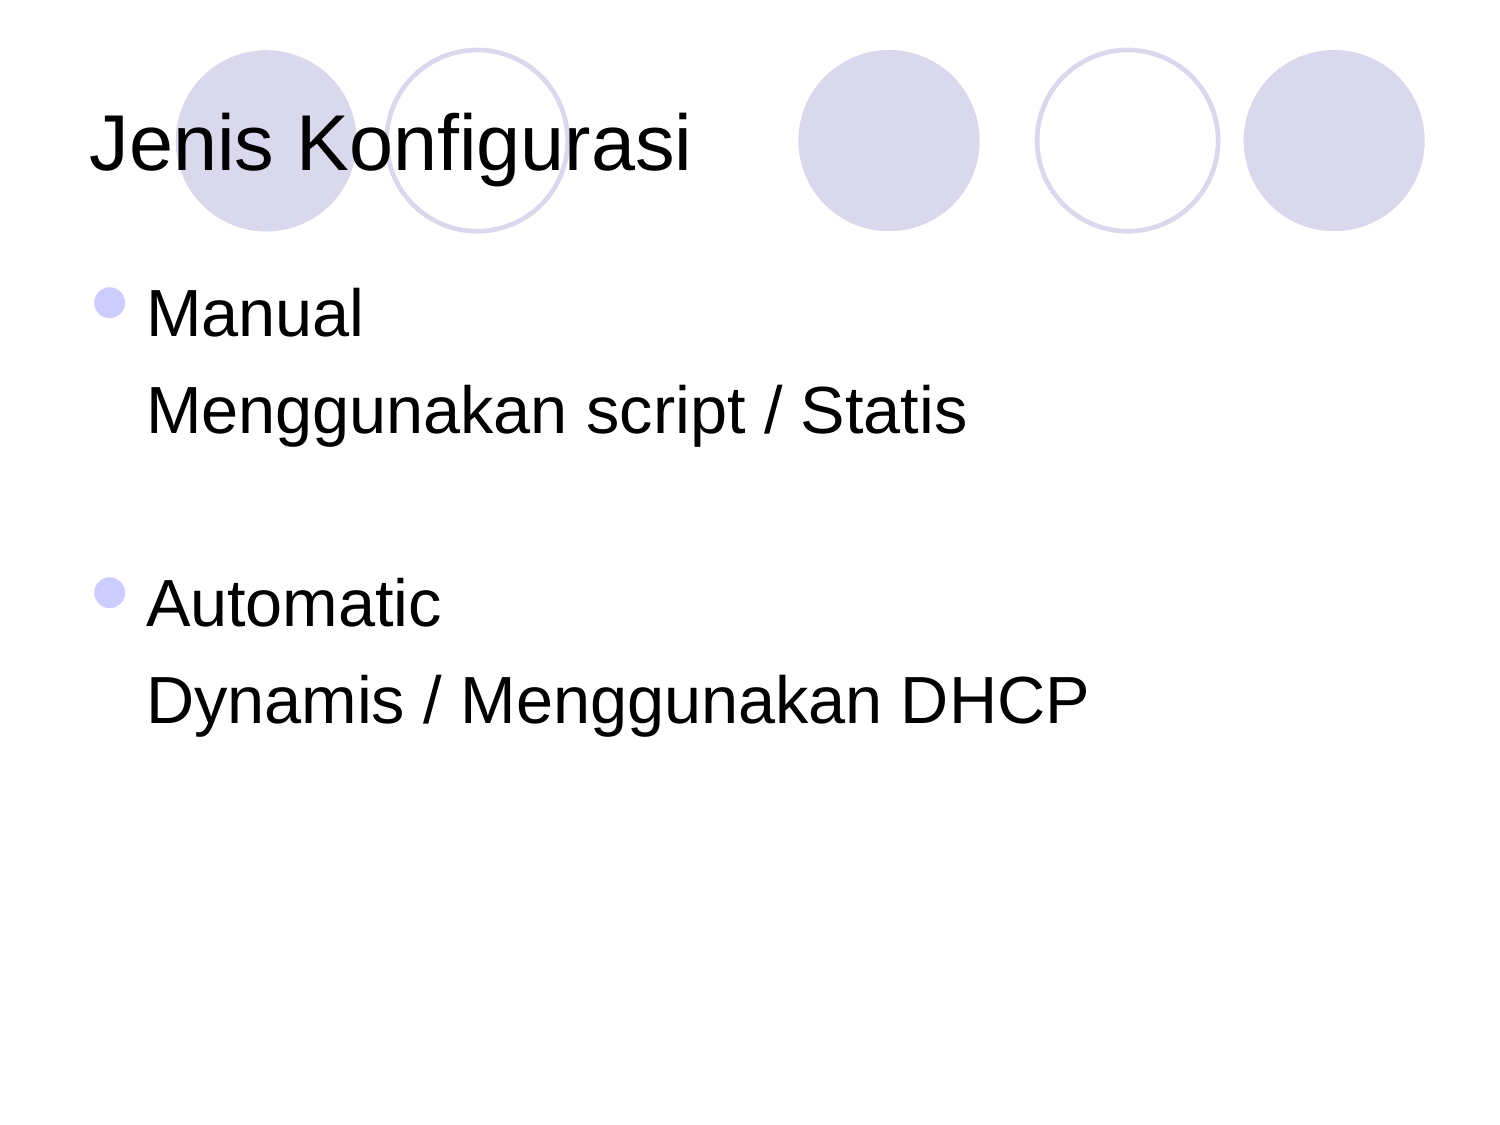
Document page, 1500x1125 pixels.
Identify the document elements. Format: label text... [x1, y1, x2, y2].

list Manual Menggunakan script / Statis Automatic Dynamis / Menggunakan DHCP [75, 262, 1426, 1006]
title Jenis Konfigurasi [75, 45, 1426, 233]
